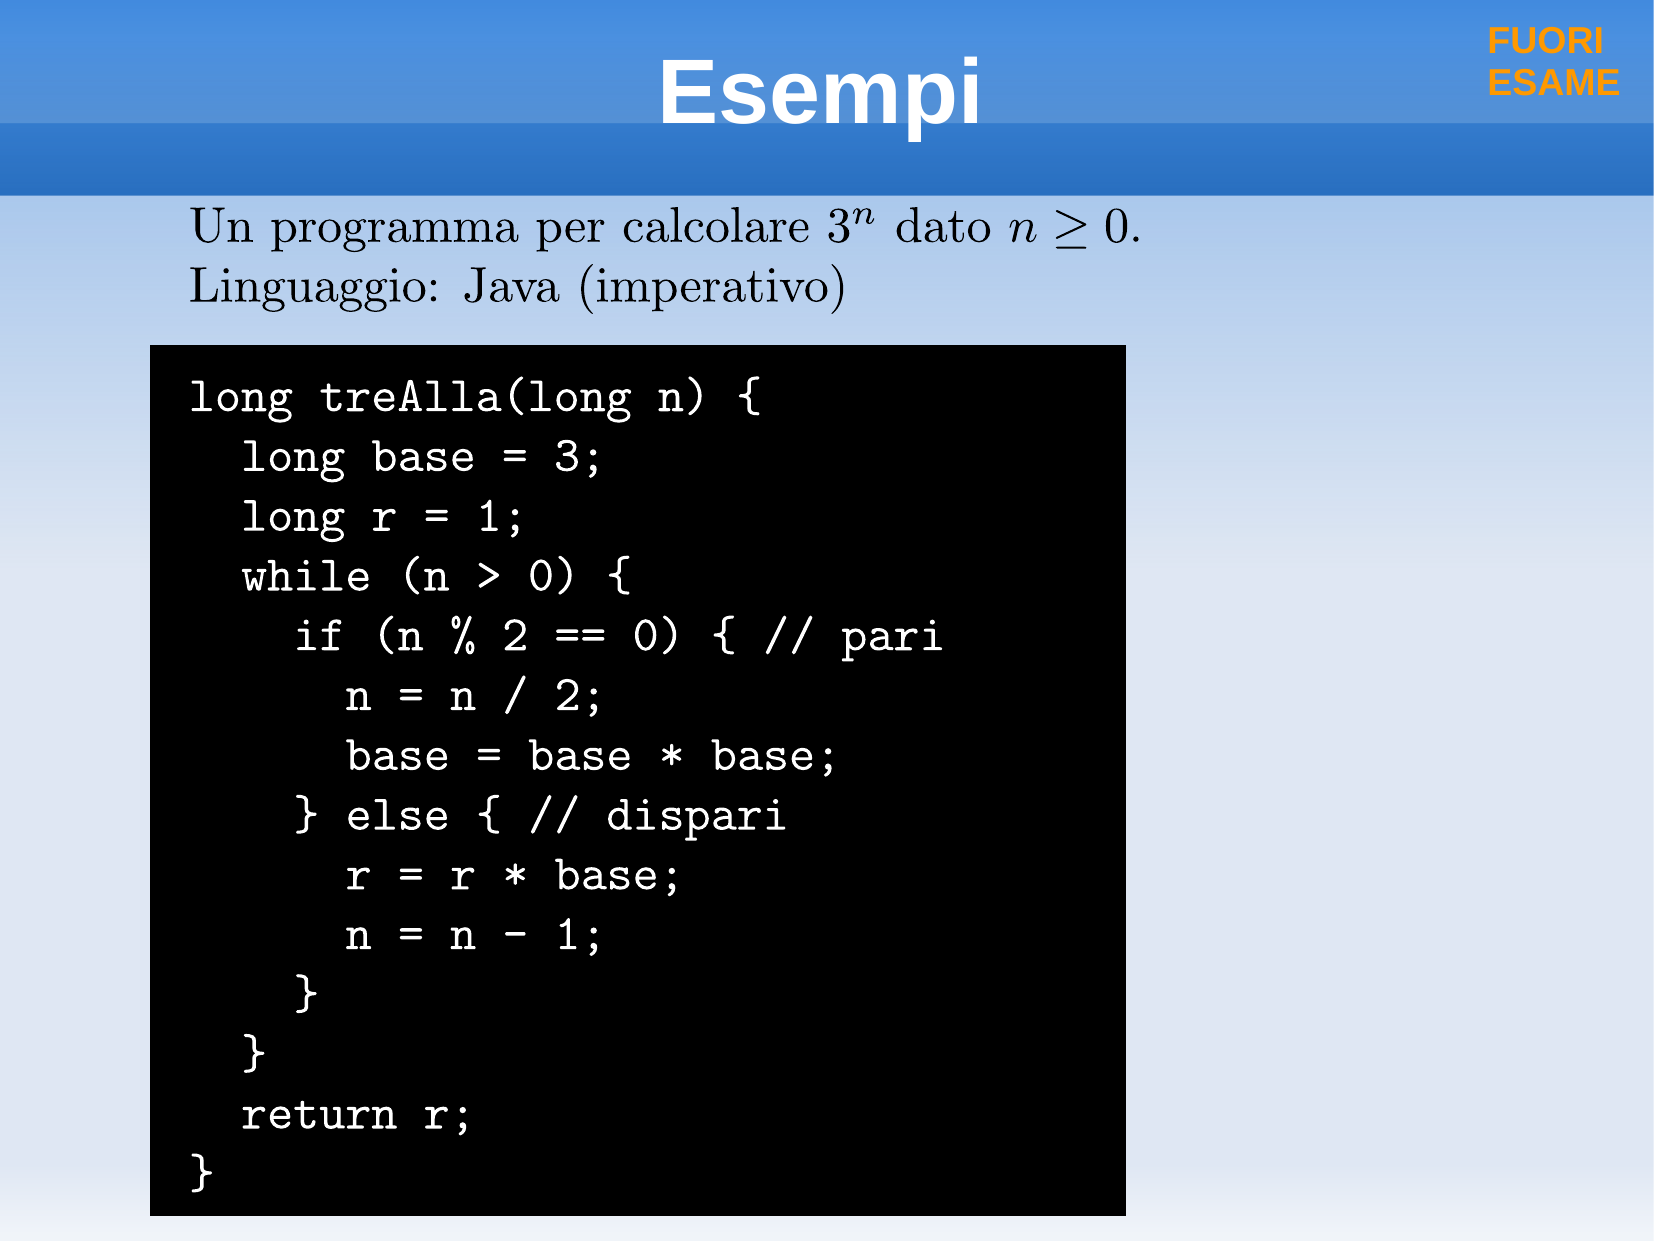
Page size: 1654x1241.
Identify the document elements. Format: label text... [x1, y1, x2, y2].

picture [0, 0, 1654, 1241]
text_box [150, 207, 1143, 1216]
text_box FUORI ESAME [1472, 11, 1636, 111]
title Esempi [76, 0, 1565, 196]
